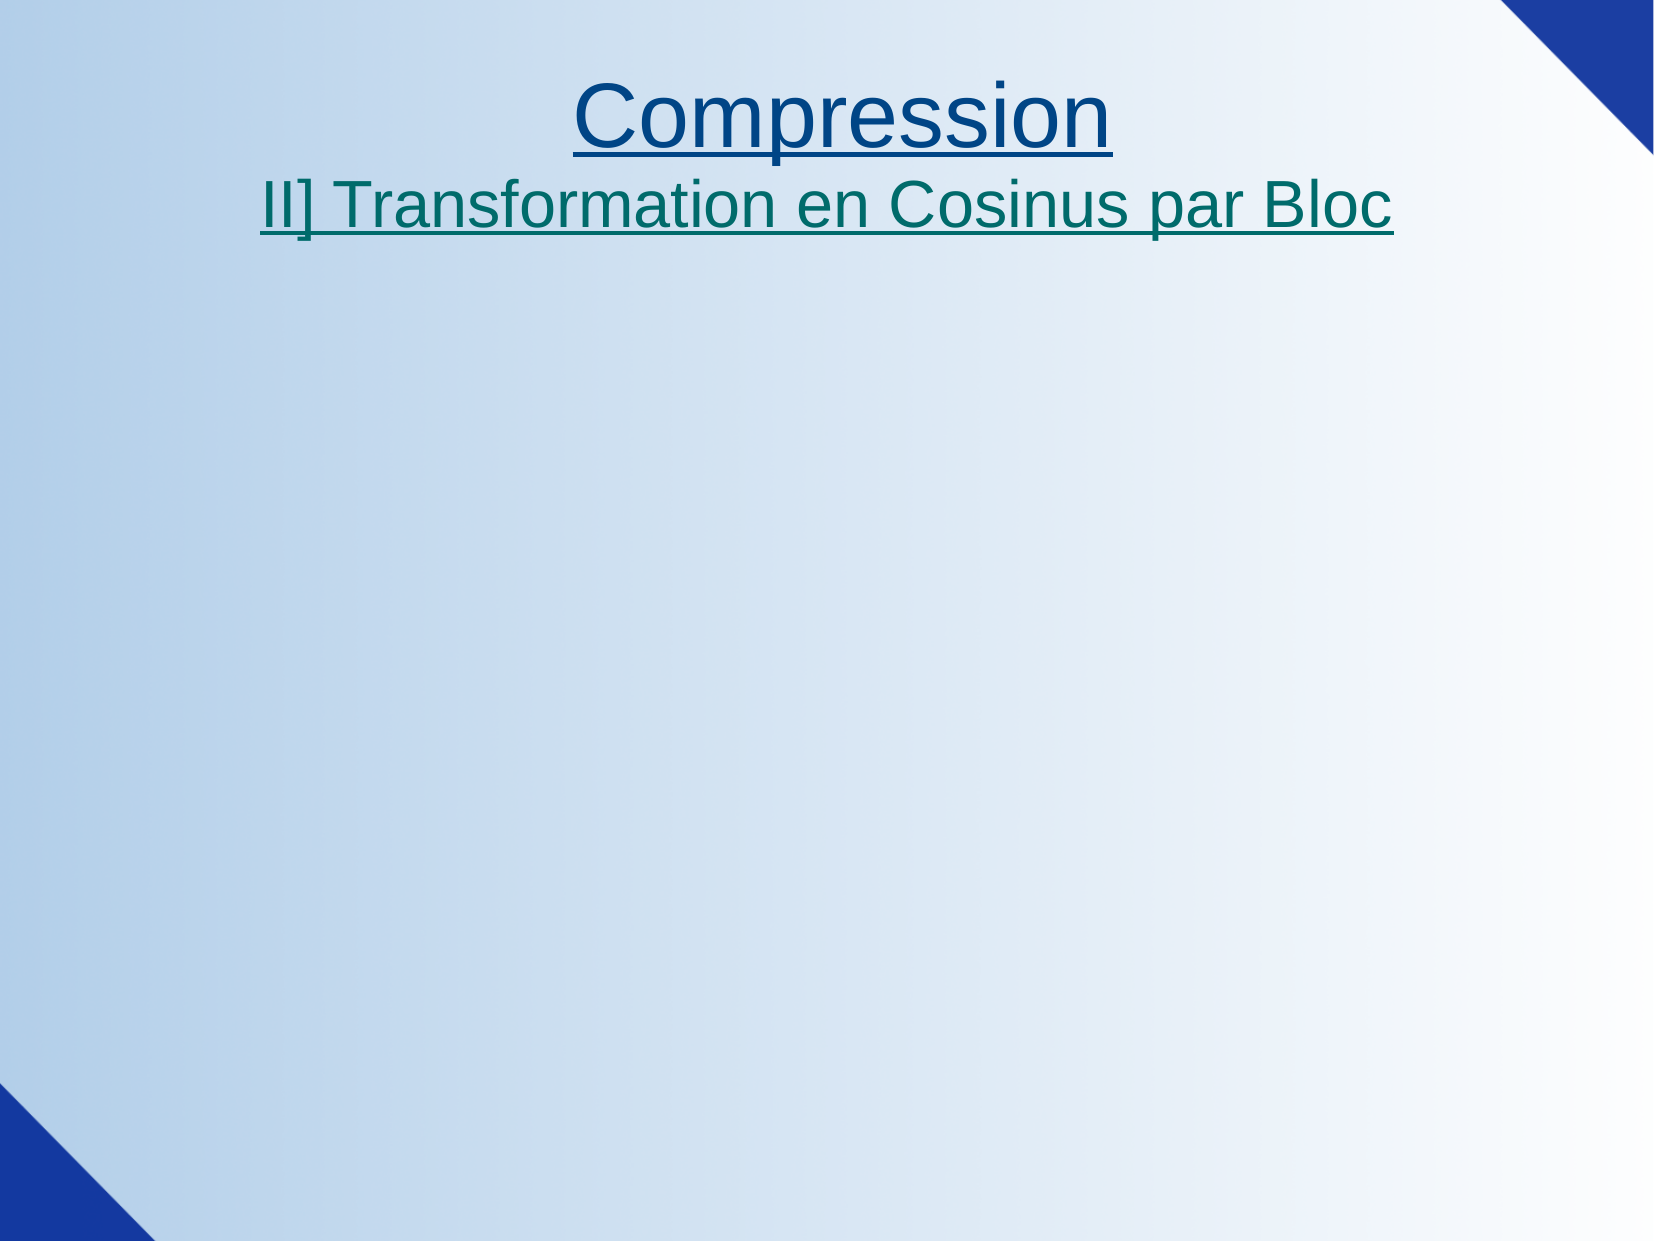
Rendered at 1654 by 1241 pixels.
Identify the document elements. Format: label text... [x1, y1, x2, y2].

title Compression II] Transformation en Cosinus par Bloc [82, 56, 1571, 250]
picture [0, 0, 1654, 1241]
